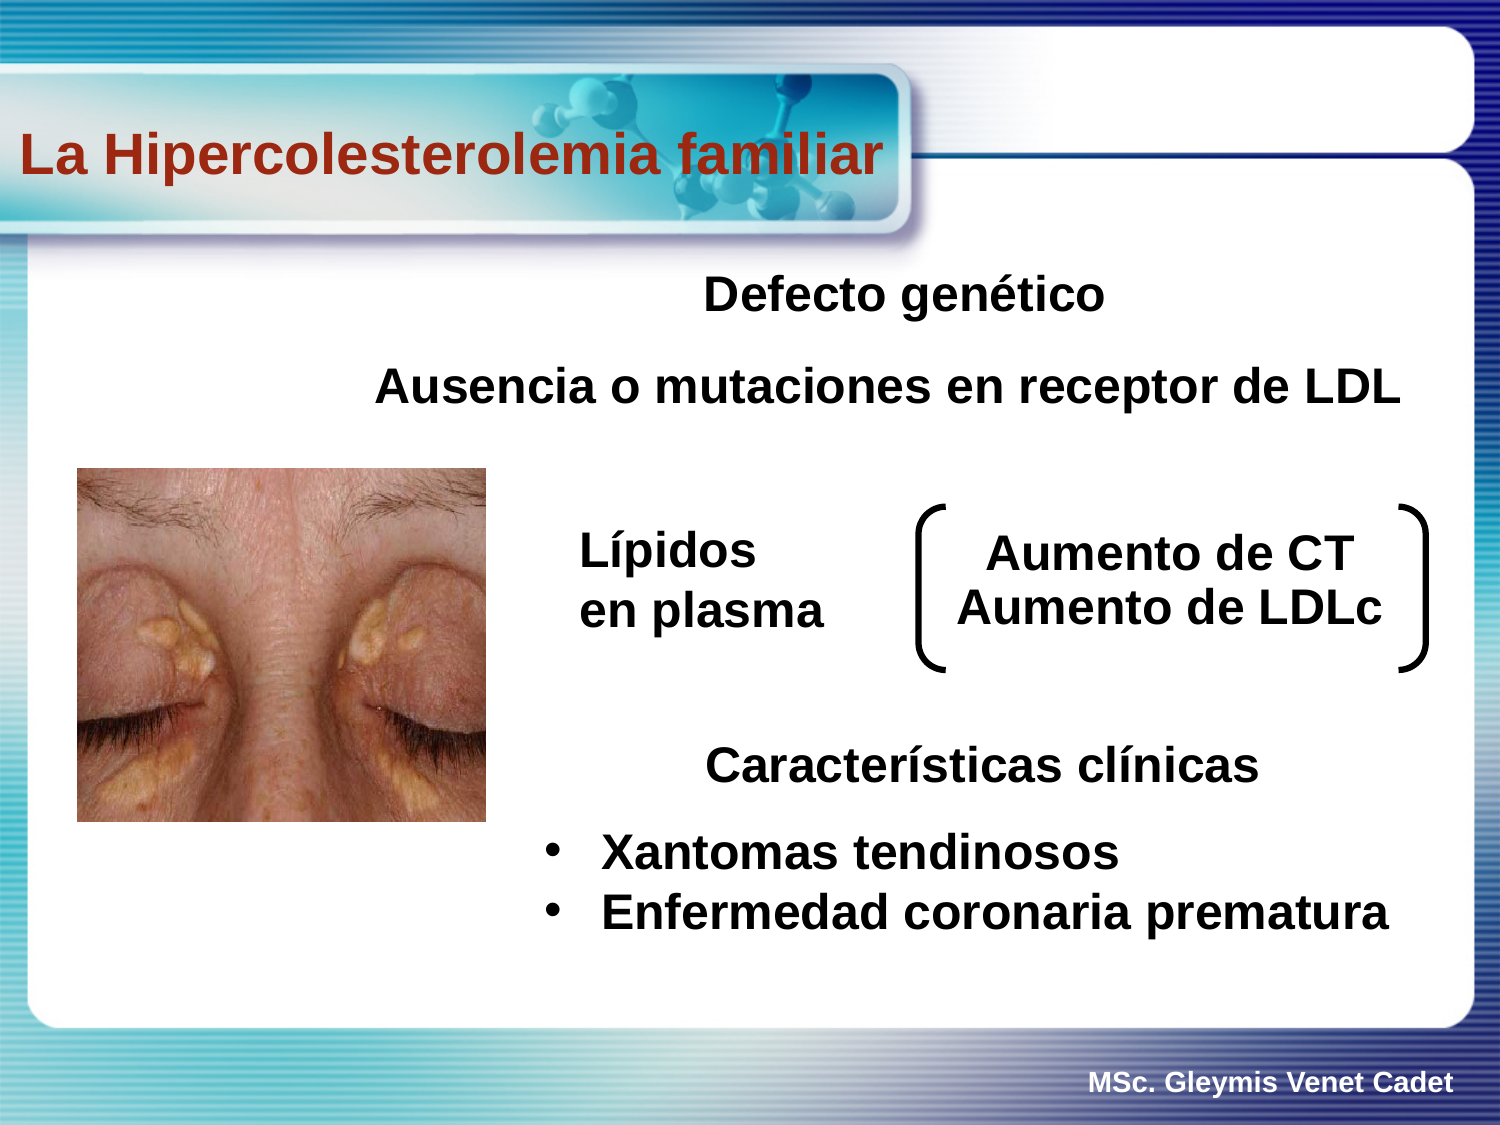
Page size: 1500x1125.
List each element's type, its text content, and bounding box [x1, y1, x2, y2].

text_box MSc. Gleymis Venet Cadet [1073, 1056, 1478, 1106]
text_box Ausencia o mutaciones en receptor de LDL [359, 345, 1418, 421]
picture [0, 0, 1500, 1125]
text_box Lípidos en plasma [564, 510, 839, 646]
text_box Defecto genético [689, 254, 1122, 330]
text_box La Hipercolesterolemia familiar [4, 108, 901, 194]
text_box Aumento de CT Aumento de LDLc [941, 519, 1399, 643]
text_box Xantomas tendinosos Enfermedad coronaria prematura [529, 811, 1405, 947]
text_box Características clínicas [690, 725, 1276, 801]
